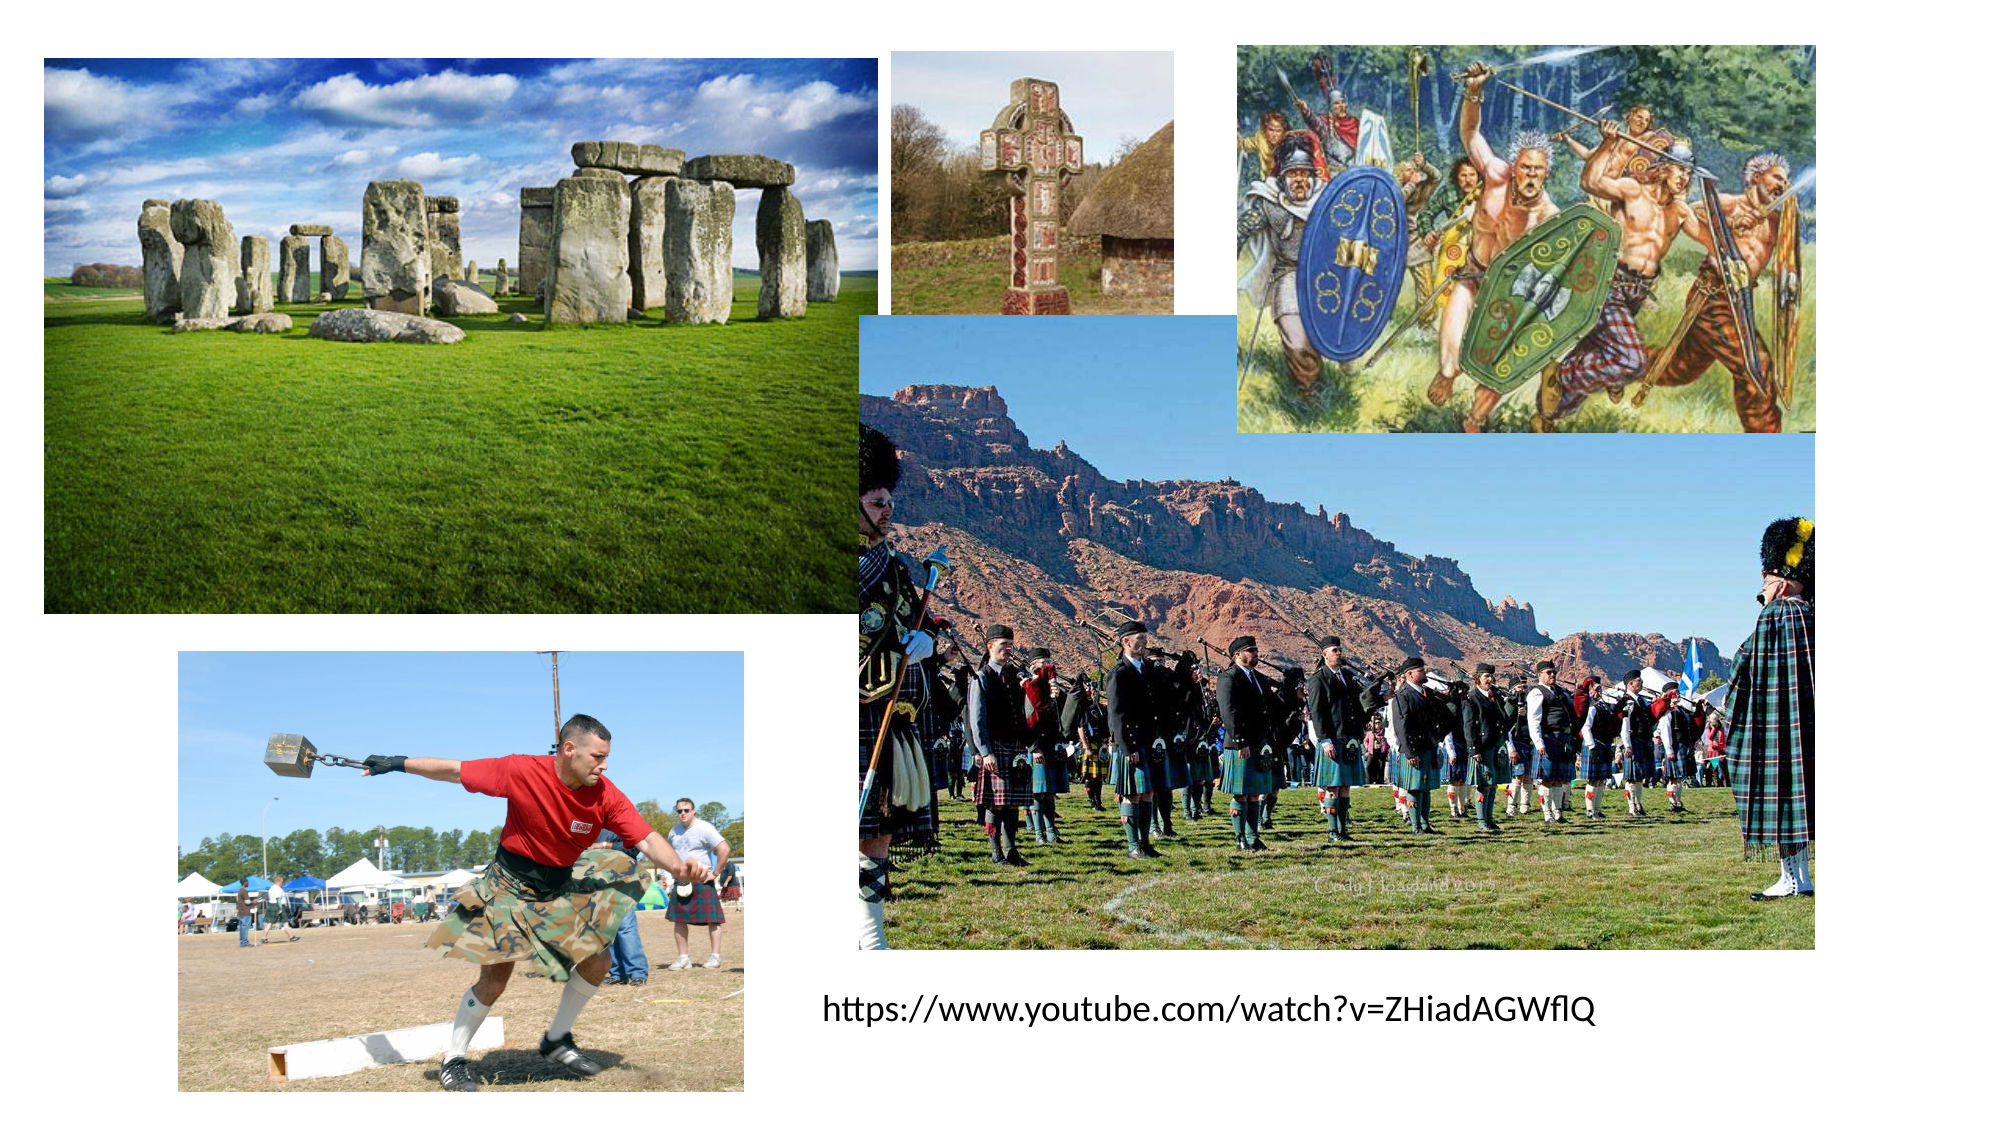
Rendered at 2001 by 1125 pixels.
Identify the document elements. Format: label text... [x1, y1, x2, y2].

picture [44, 45, 1816, 950]
picture [178, 651, 744, 1092]
text_box https://www.youtube.com/watch?v=ZHiadAGWflQ [807, 976, 1910, 1083]
